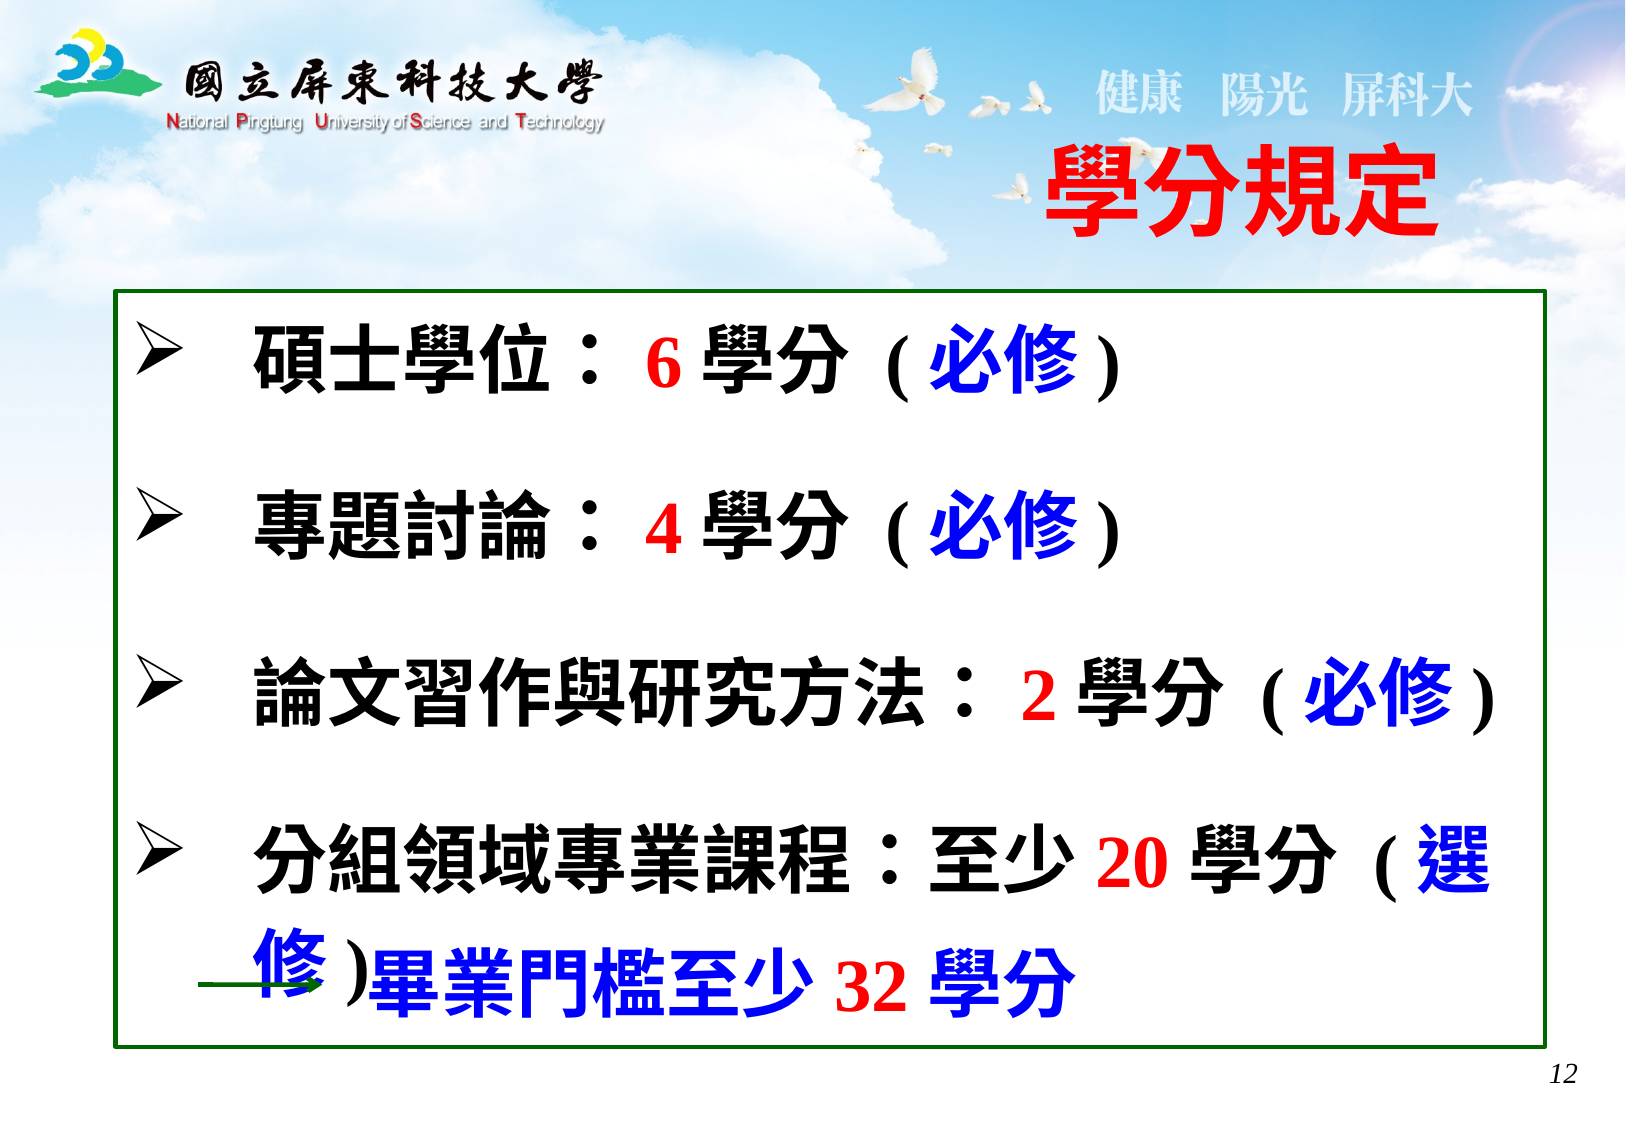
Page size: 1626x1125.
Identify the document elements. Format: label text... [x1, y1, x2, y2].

title 學分規定 [930, 149, 1554, 244]
picture [0, 0, 1626, 1125]
text_box 碩士學位：6學分 (必修) 專題討論：4學分 (必修) 論文習作與研究方法：2學分 (必修) 分組領域專業課程：至少20學分 (選修) [115, 290, 1545, 1047]
slide_number <編號> [1214, 1046, 1594, 1125]
text_box 畢業門檻至少32學分 [351, 928, 1155, 1034]
